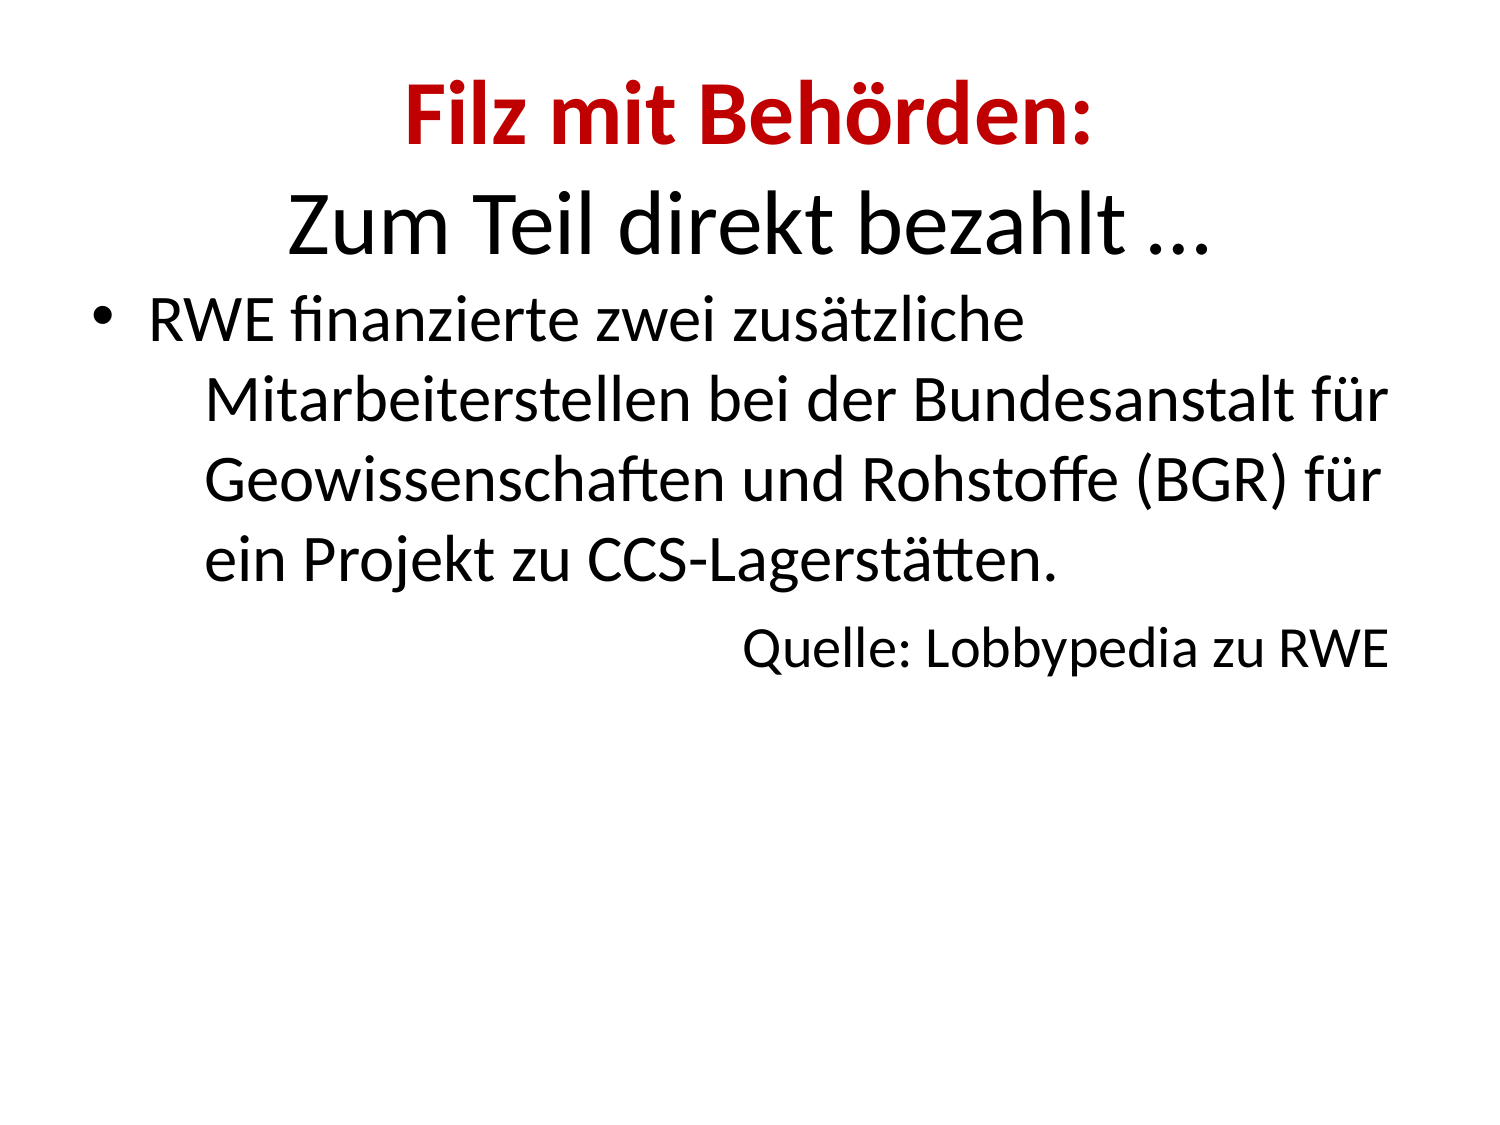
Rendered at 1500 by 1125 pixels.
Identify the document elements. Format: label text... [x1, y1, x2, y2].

text_box RWE finanzierte zwei zusätzliche Mitarbeiterstellen bei der Bundesanstalt für Geowissenschaften und Rohstoffe (BGR) für ein Projekt zu CCS-Lagerstätten. Quelle: Lobbypedia zu RWE [76, 267, 1427, 1010]
title Filz mit Behörden: Zum Teil direkt bezahlt … [75, 45, 1426, 233]
